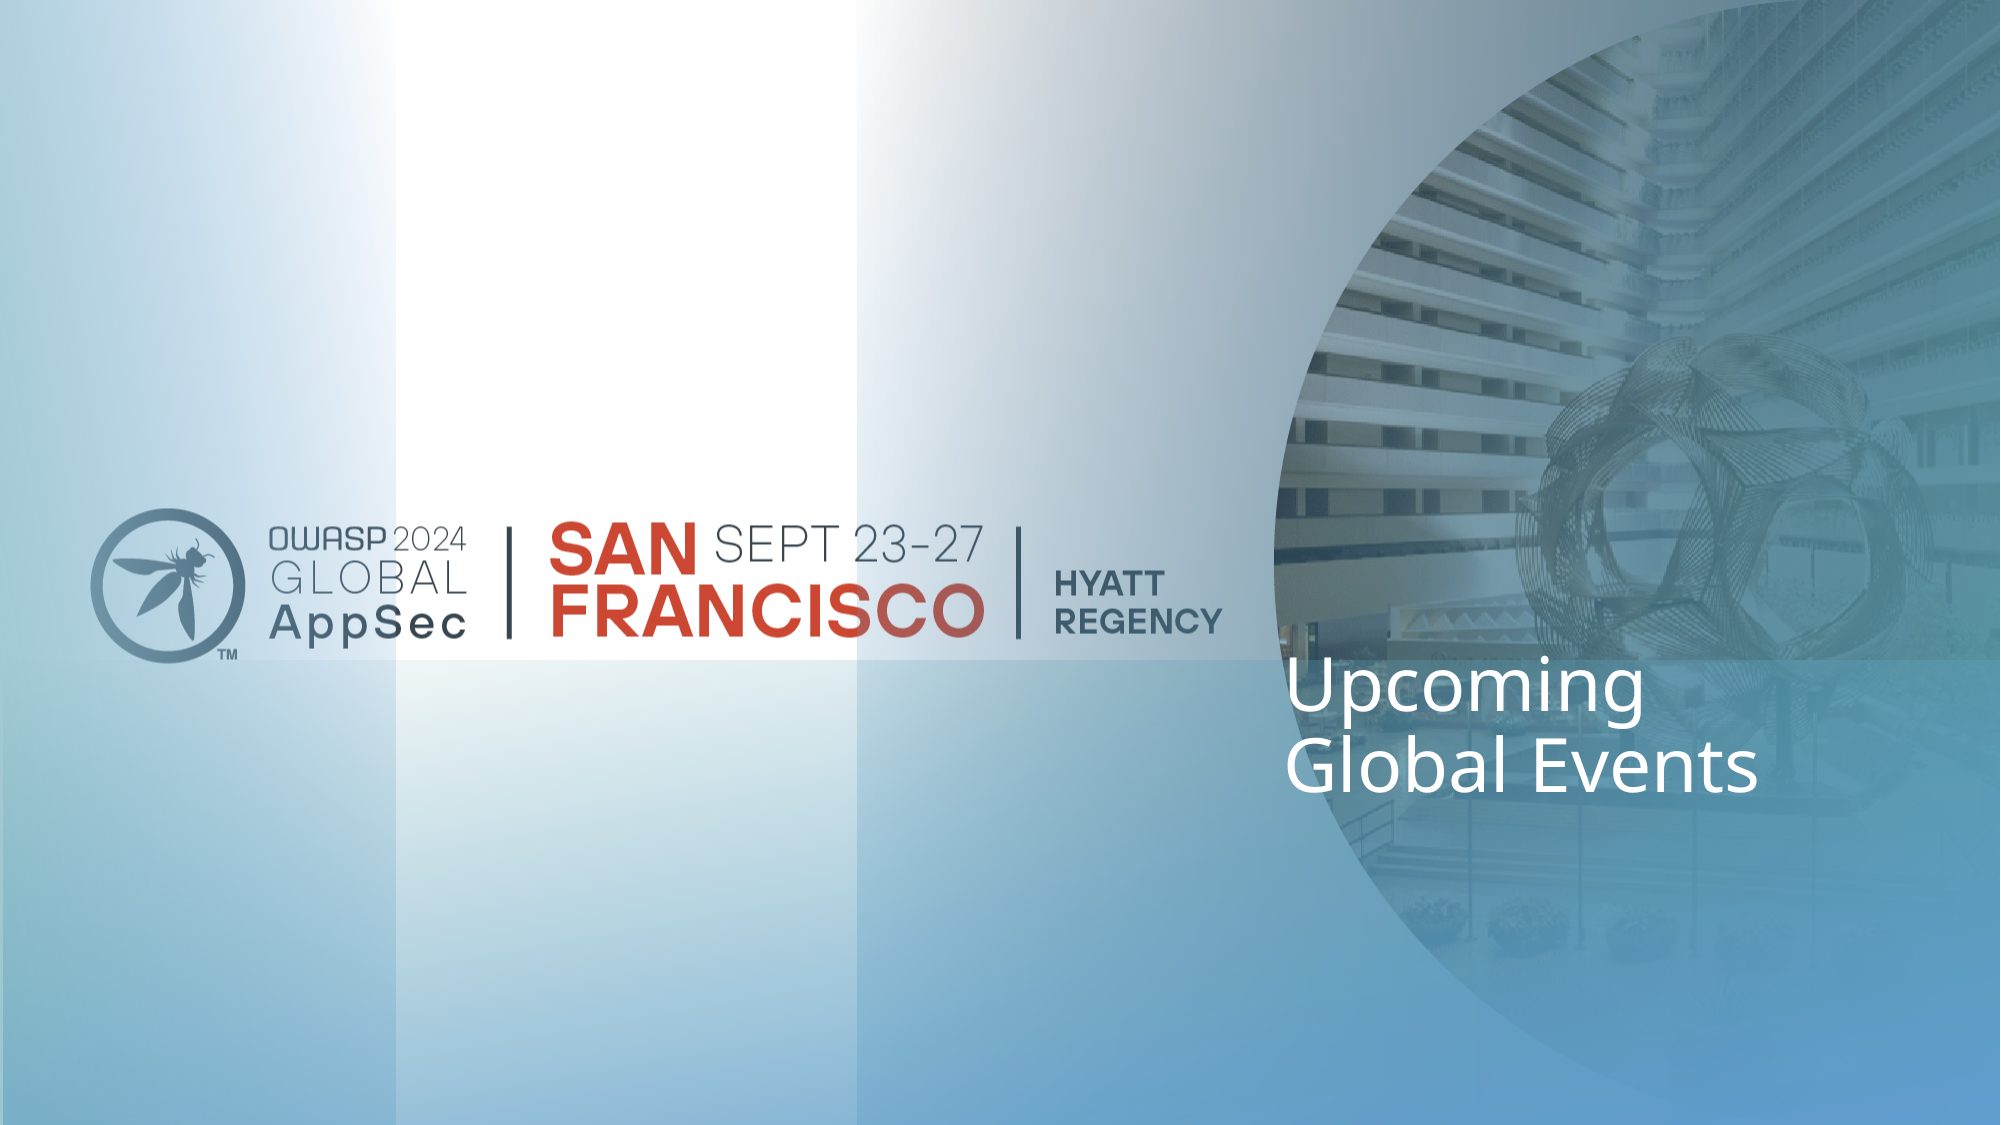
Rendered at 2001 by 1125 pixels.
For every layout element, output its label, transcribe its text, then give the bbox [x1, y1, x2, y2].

text_box [0, 0, 2000, 1125]
title Upcoming Global Events [1268, 350, 1878, 817]
picture [396, 0, 846, 660]
